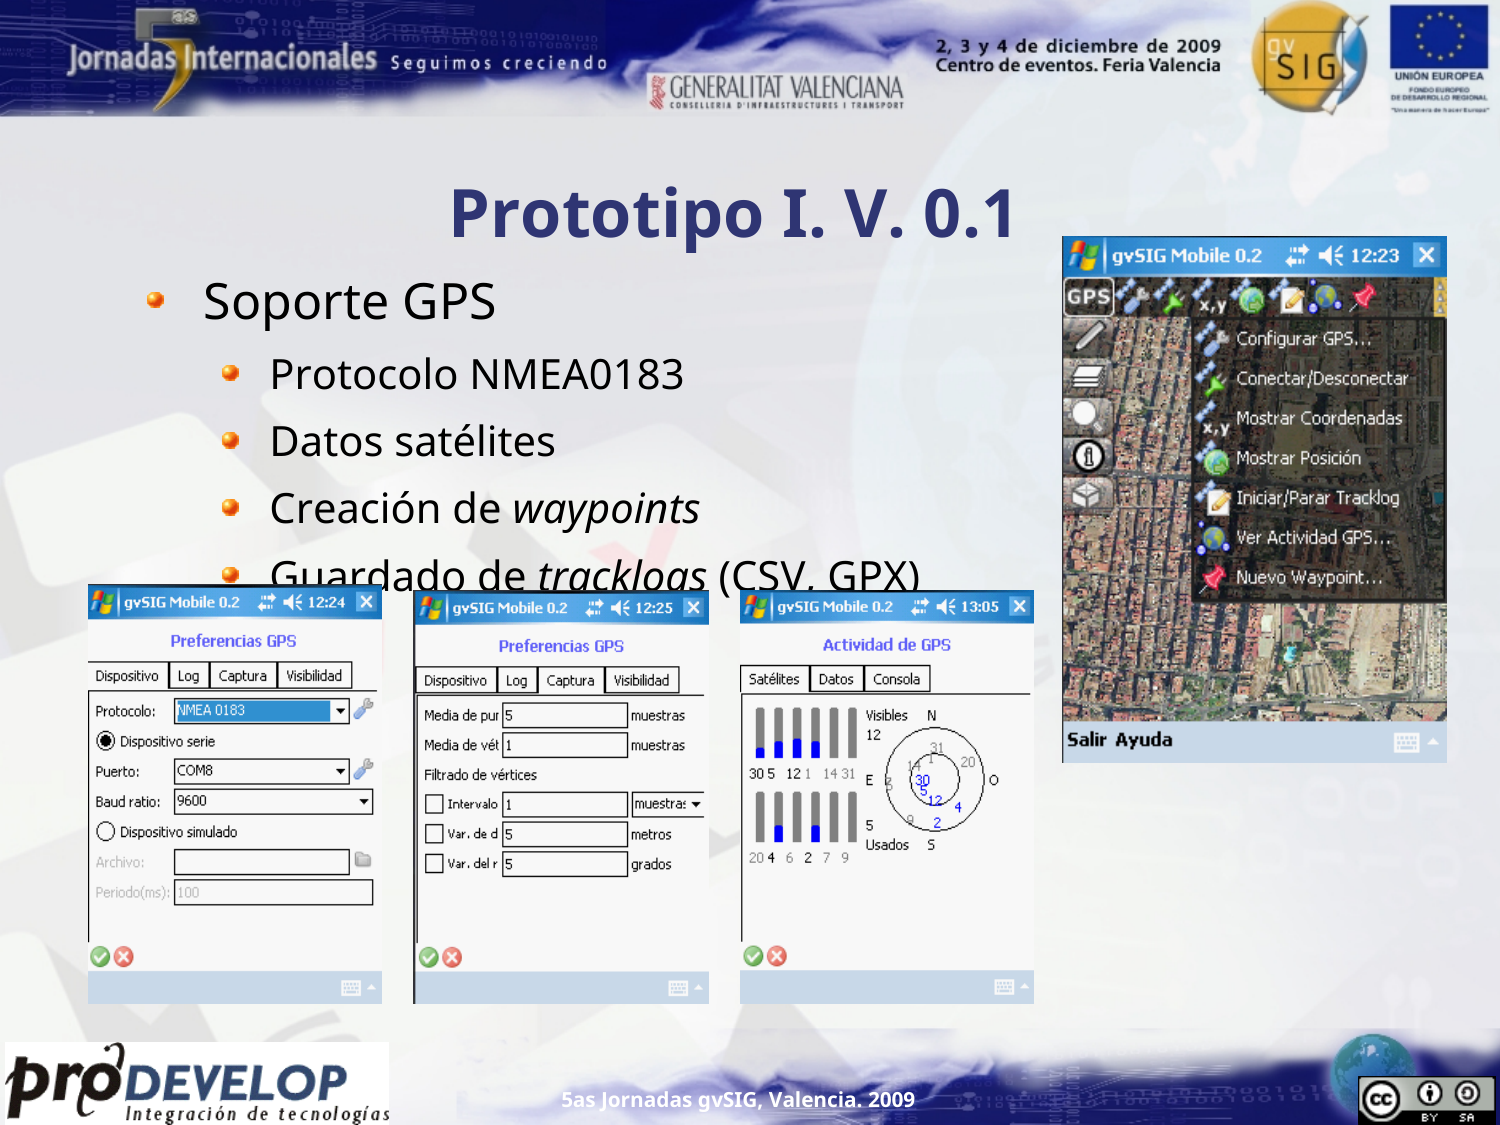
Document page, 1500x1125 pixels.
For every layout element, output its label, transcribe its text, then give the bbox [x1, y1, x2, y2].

list Soporte GPS Protocolo NMEA0183 Datos satélites Creación de waypoints Guardado de tracklogs (CSV, GPX) [147, 265, 1388, 1052]
title Prototipo I. V. 0.1 [59, 118, 1410, 306]
picture [0, 0, 1500, 1125]
